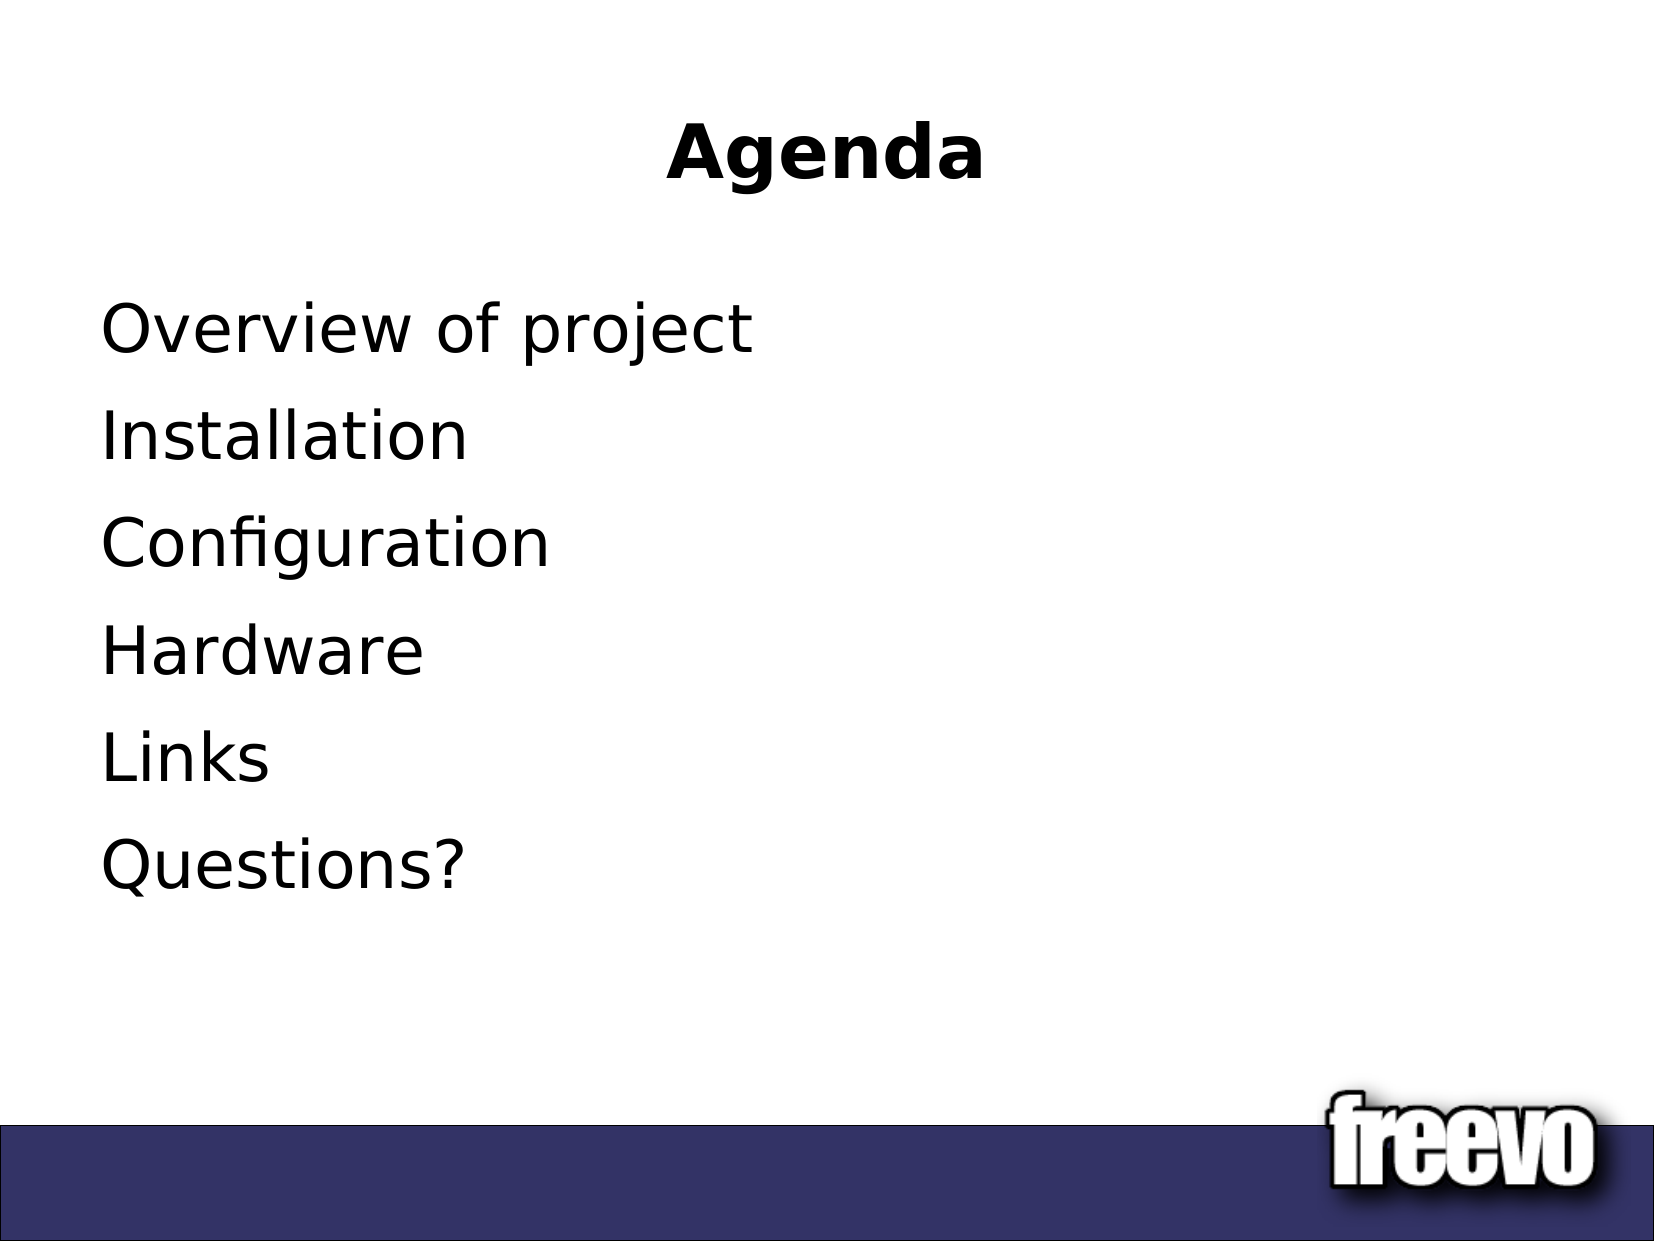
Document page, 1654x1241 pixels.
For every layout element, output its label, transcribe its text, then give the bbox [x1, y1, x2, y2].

title Agenda [82, 56, 1571, 250]
list Overview of project Installation Configuration Hardware Links Questions? [82, 290, 1571, 1051]
picture [1317, 1073, 1631, 1227]
text_box [0, 1125, 1654, 1241]
